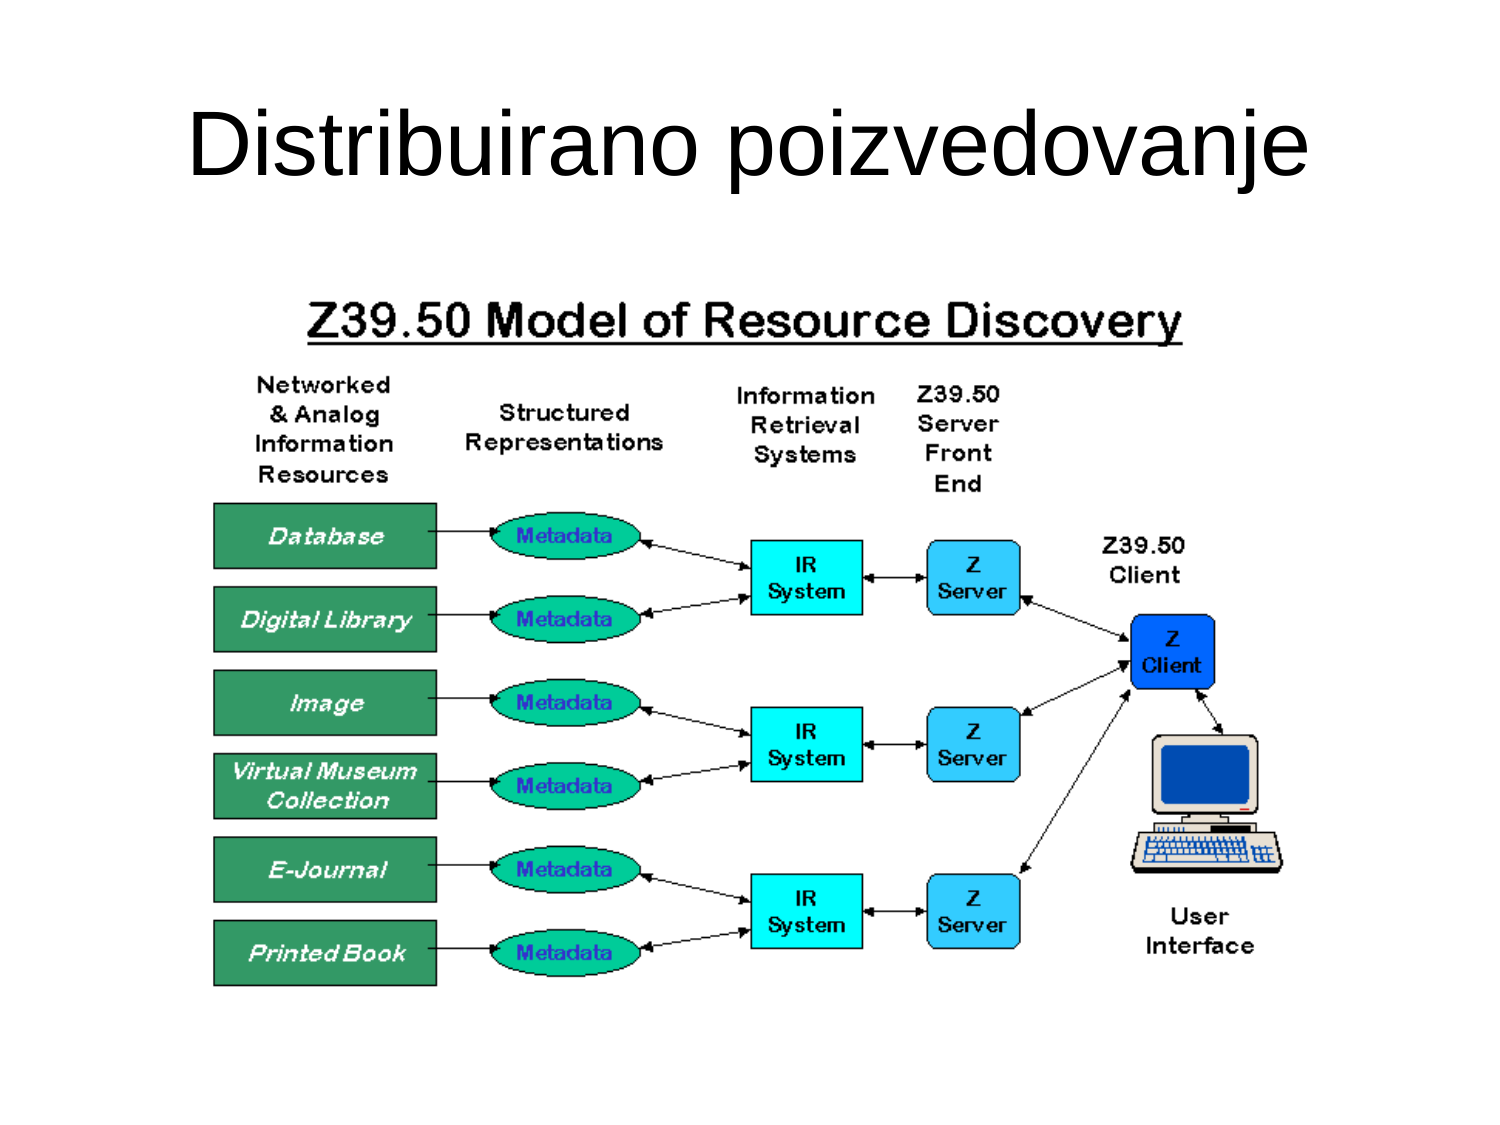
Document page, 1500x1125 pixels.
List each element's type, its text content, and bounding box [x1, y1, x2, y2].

text_box [195, 262, 1305, 1006]
title Distribuirano poizvedovanje [75, 45, 1426, 233]
